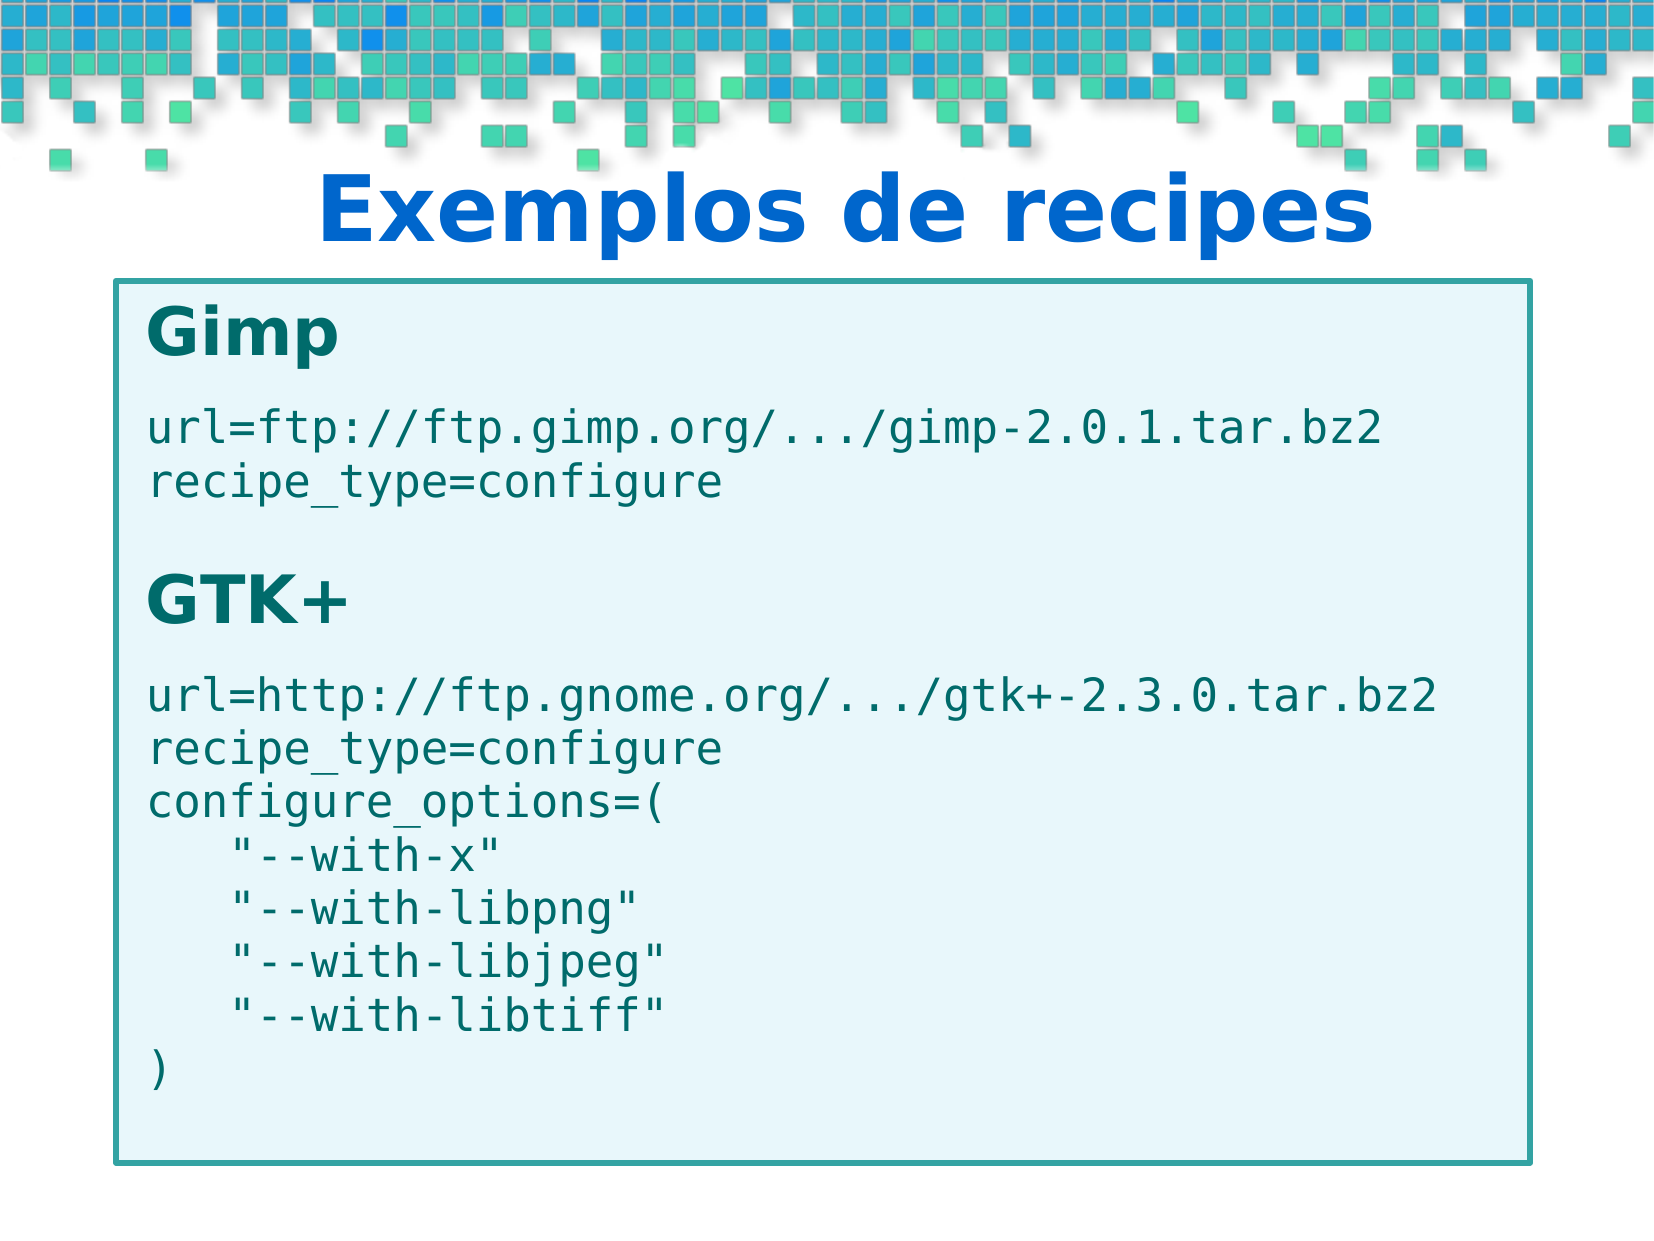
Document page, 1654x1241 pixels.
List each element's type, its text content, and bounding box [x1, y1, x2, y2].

title Exemplos de recipes [112, 132, 1581, 287]
picture [0, 0, 1654, 185]
list Gimp url=ftp://ftp.gimp.org/.../gimp-2.0.1.tar.bz2 recipe_type=configure GTK+ url=http://ftp.gnome.org/.../gtk+-2.3.0.tar.bz2 recipe_type=configure configure_options=( "--with-x" "--with-libpng" "--with-libjpeg" "--with-libtiff" ) [120, 293, 1533, 1147]
